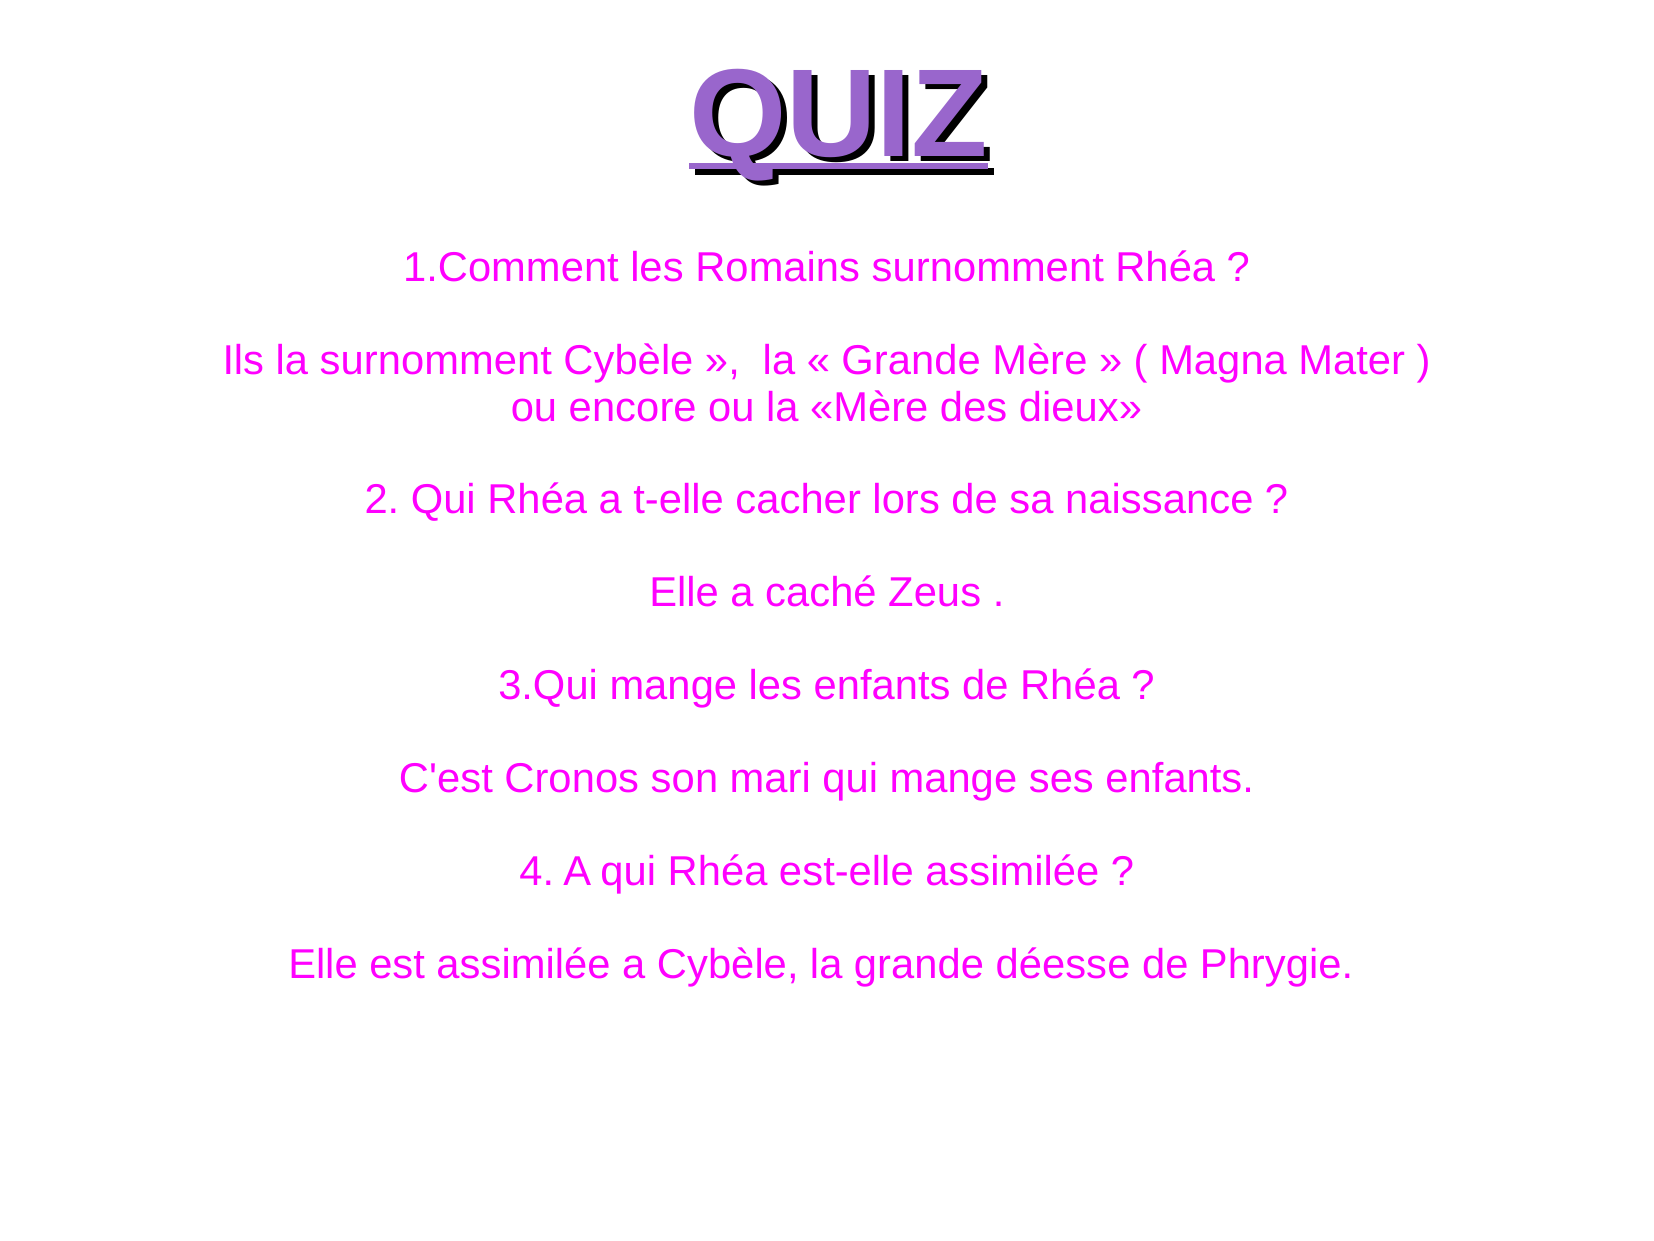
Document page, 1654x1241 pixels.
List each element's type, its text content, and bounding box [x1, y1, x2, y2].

text_box QUIZ [35, 35, 1642, 190]
text_box 1.Comment les Romains surnomment Rhéa ? Ils la surnomment Cybèle », la « Grande Mère » ( Magna Mater ) ou encore ou la «Mère des dieux» 2. Qui Rhéa a t-elle cacher lors de sa naissance ? Elle a caché Zeus . 3.Qui mange les enfants de Rhéa ? C'est Cronos son mari qui mange ses enfants. 4. A qui Rhéa est-elle assimilée ? Elle est assimilée a Cybèle, la grande déesse de Phrygie. [0, 190, 1654, 1241]
